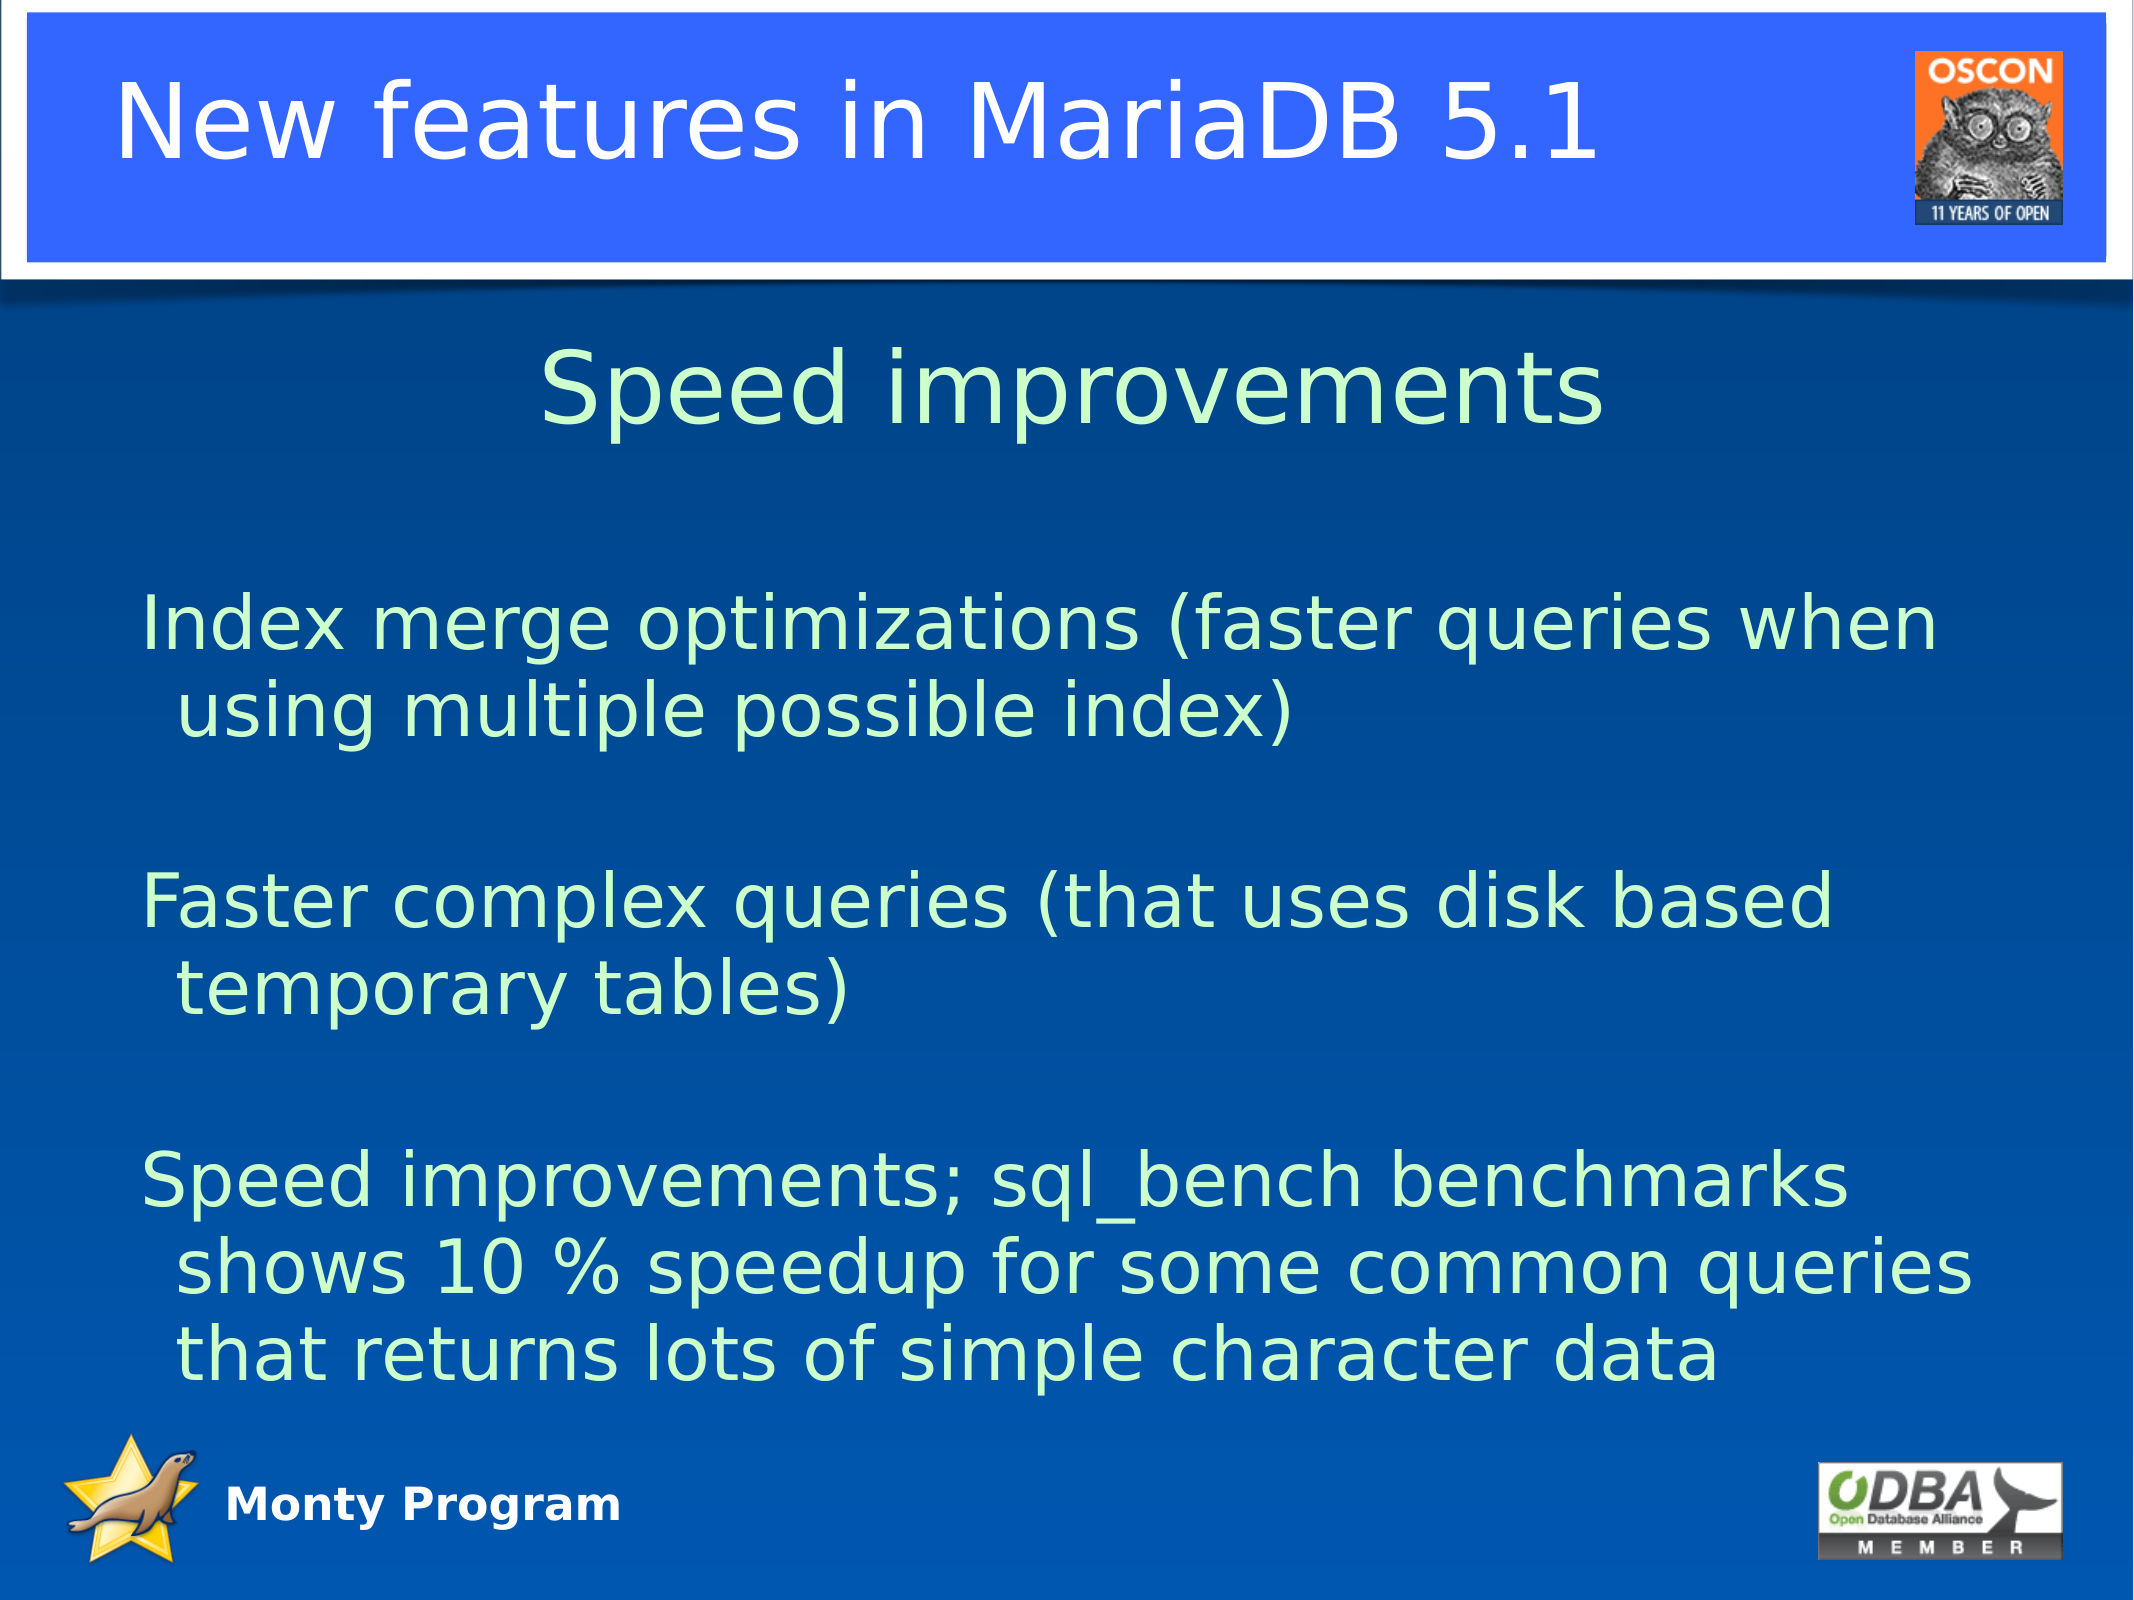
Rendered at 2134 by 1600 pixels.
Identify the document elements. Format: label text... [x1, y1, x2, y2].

picture [1818, 1462, 2063, 1560]
title New features in MariaDB 5.1 [104, 29, 2067, 217]
picture [0, 0, 2134, 313]
picture [60, 1428, 203, 1571]
list Speed improvements Index merge optimizations (faster queries when using multiple possible index) Faster complex queries (that uses disk based temporary tables) Speed improvements; sql_bench benchmarks shows 10 % speedup for some common queries that returns lots of simple character data [96, 322, 2060, 1487]
